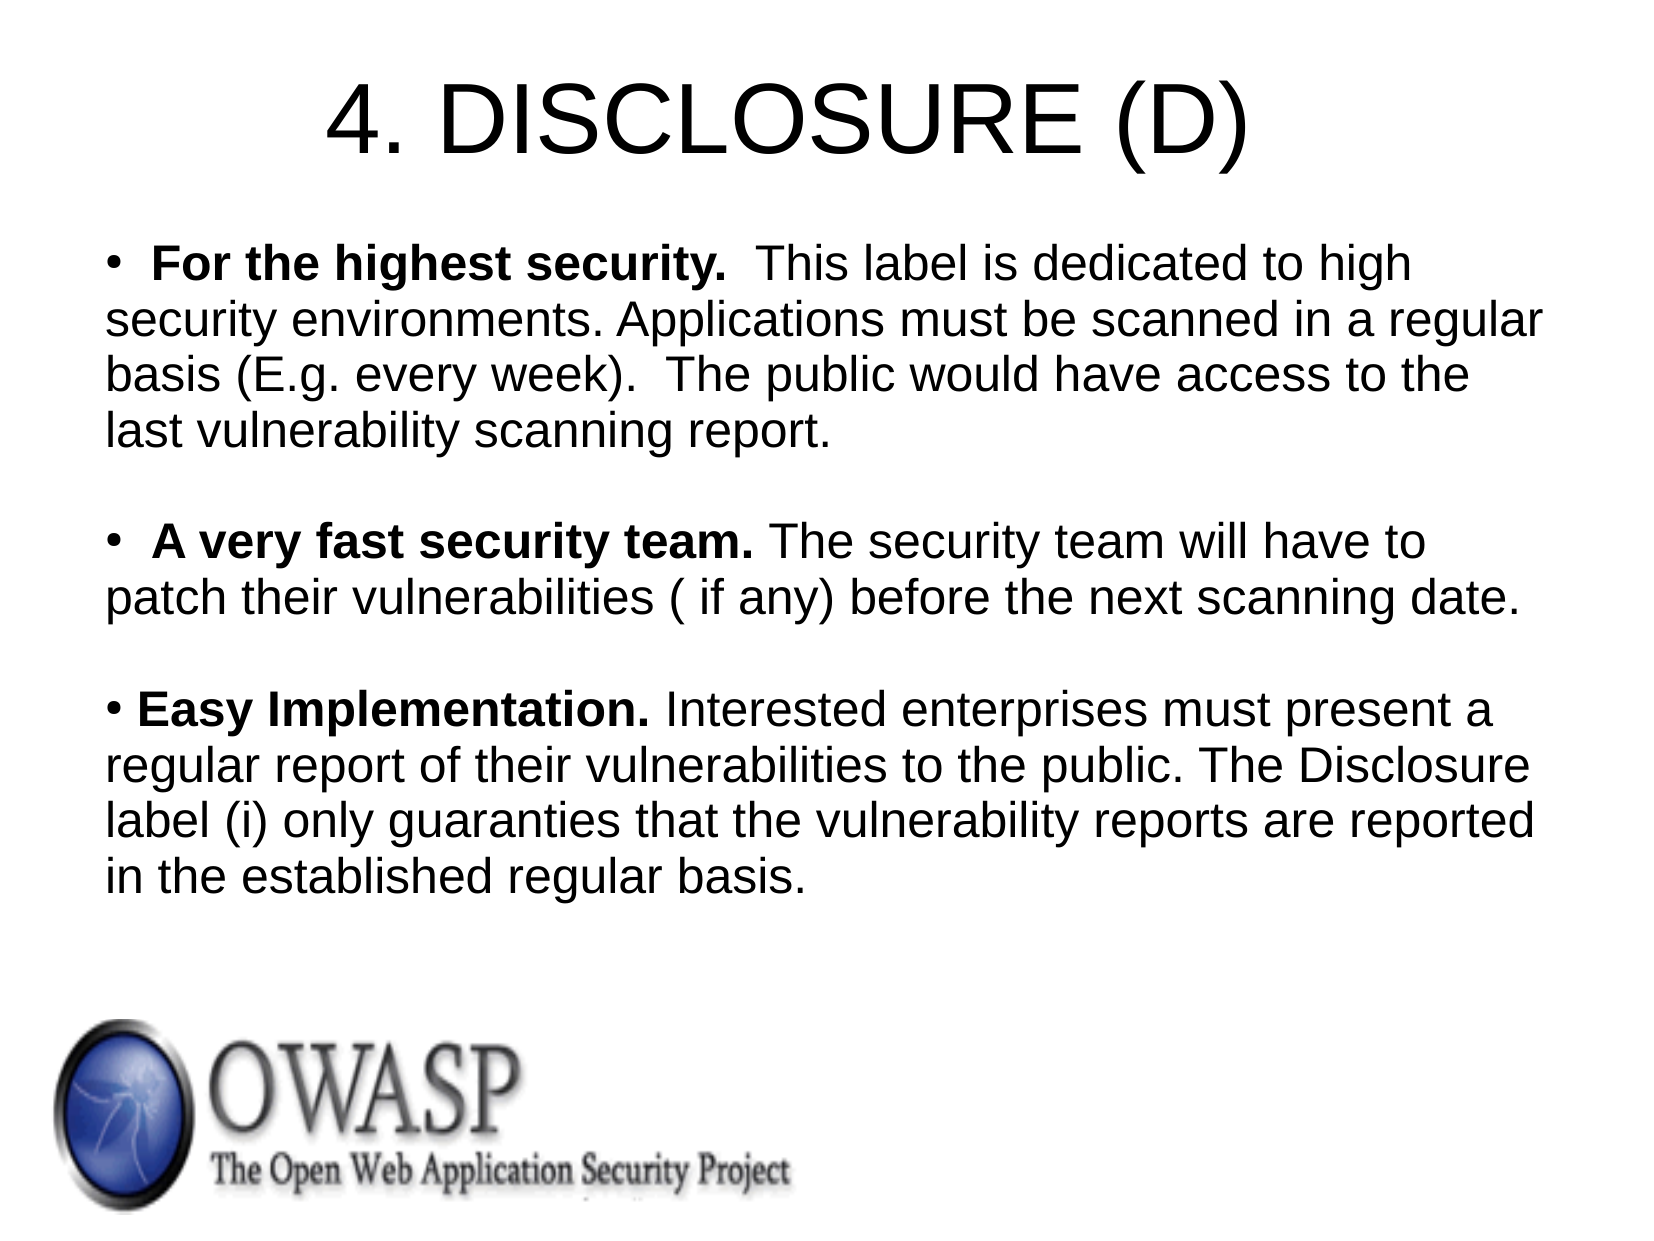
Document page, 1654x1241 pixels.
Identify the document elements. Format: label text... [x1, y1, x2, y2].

subtitle For the highest security. This label is dedicated to high security environments. Applications must be scanned in a regular basis (E.g. every week). The public would have access to the last vulnerability scanning report. A very fast security team. The security team will have to patch their vulnerabilities ( if any) before the next scanning date. Easy Implementation. Interested enterprises must present a regular report of their vulnerabilities to the public. The Disclosure label (i) only guaranties that the vulnerability reports are reported in the established regular basis. [104, 179, 1561, 1241]
picture [45, 1019, 811, 1216]
title 4. DISCLOSURE (D) [45, 15, 1534, 223]
